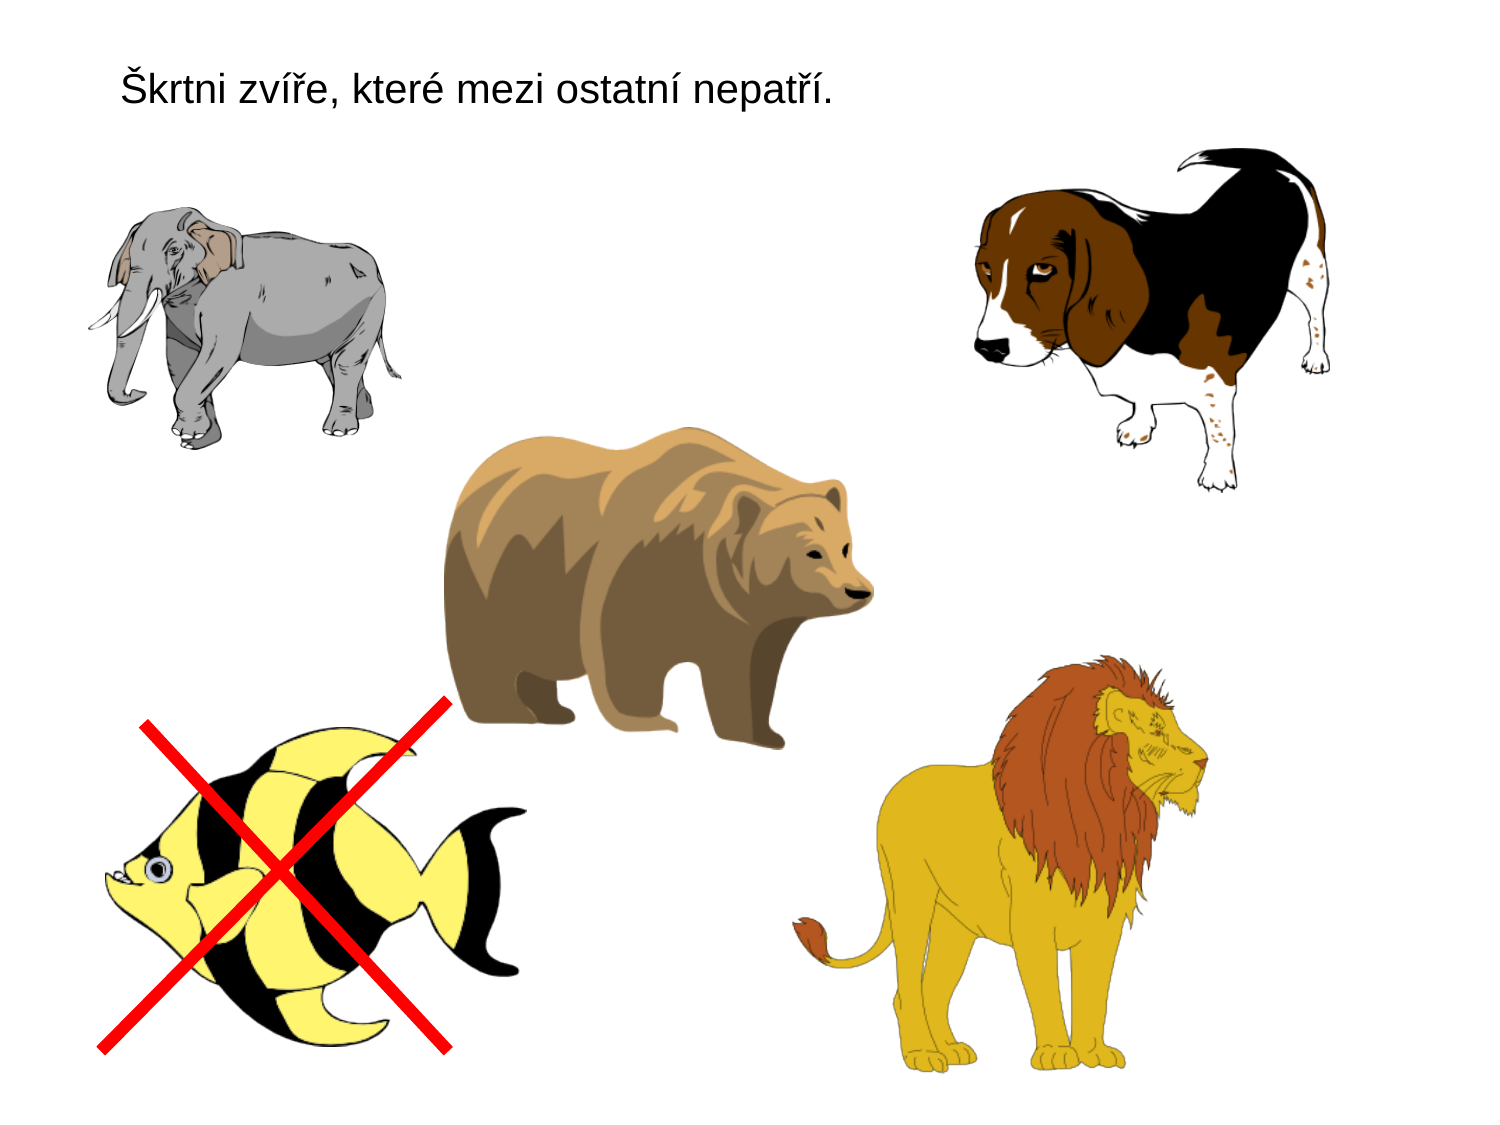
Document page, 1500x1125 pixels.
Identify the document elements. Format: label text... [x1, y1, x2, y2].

picture [88, 207, 402, 451]
picture [157, 727, 411, 860]
picture [974, 148, 1330, 493]
text_box Škrtni zvíře, které mezi ostatní nepatří. [105, 54, 850, 121]
picture [290, 427, 1211, 1074]
picture [115, 880, 434, 1047]
picture [105, 727, 270, 1036]
